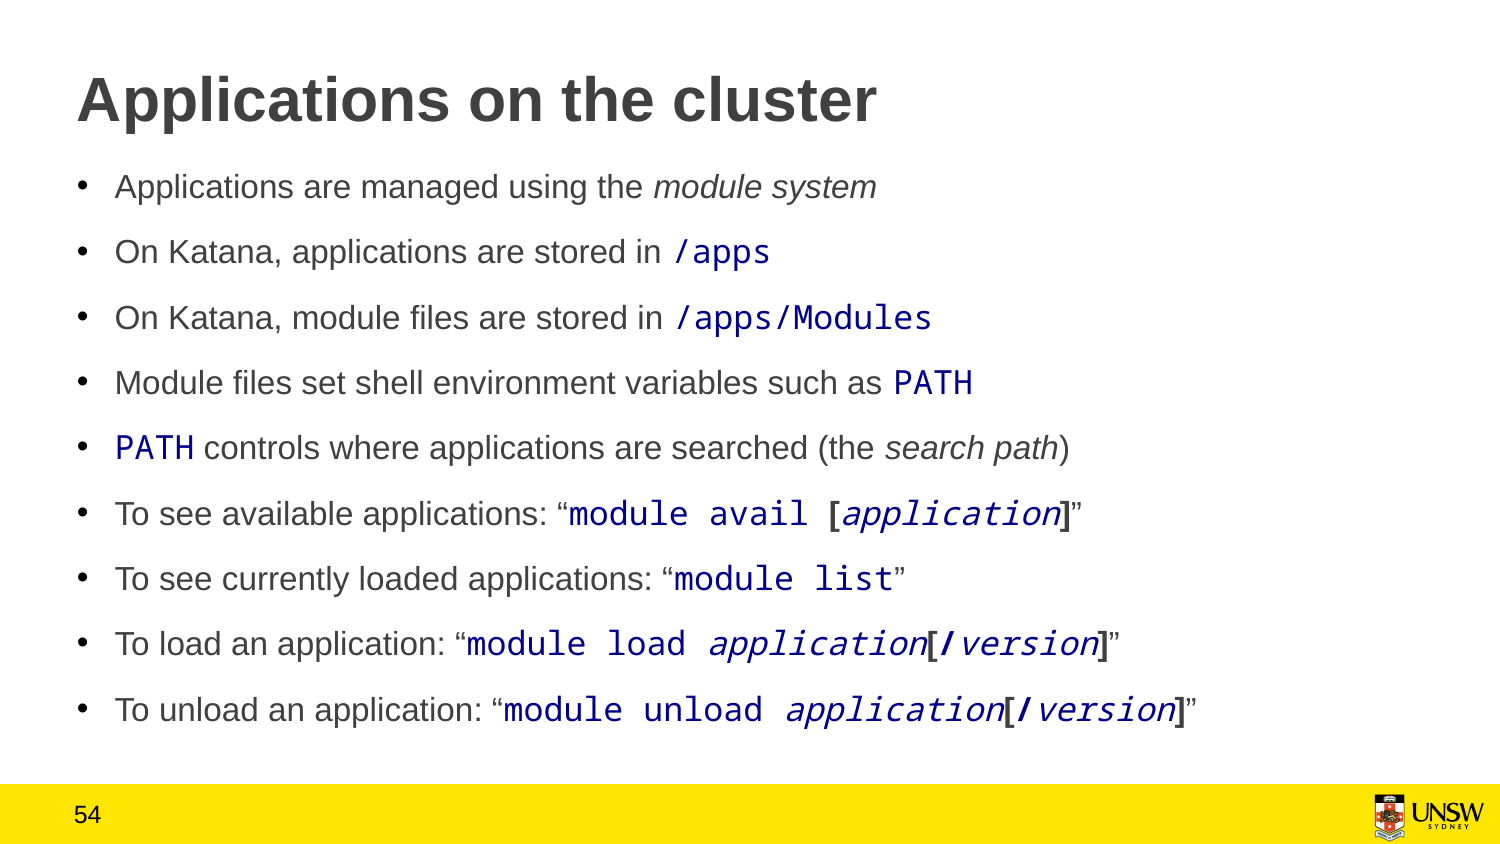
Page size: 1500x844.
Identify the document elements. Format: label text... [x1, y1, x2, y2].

picture [0, 784, 1500, 844]
text_box <number> [59, 791, 219, 839]
list Applications are managed using the module system On Katana, applications are stored in /apps On Katana, module files are stored in /apps/Modules Module files set shell environment variables such as PATH PATH controls where applications are searched (the search path) To see available applications: “module avail [application]” To see currently loaded applications: “module list” To load an application: “module load application[/version]” To unload an application: “module unload application[/version]” [76, 165, 1424, 756]
title Applications on the cluster [76, 59, 1427, 136]
